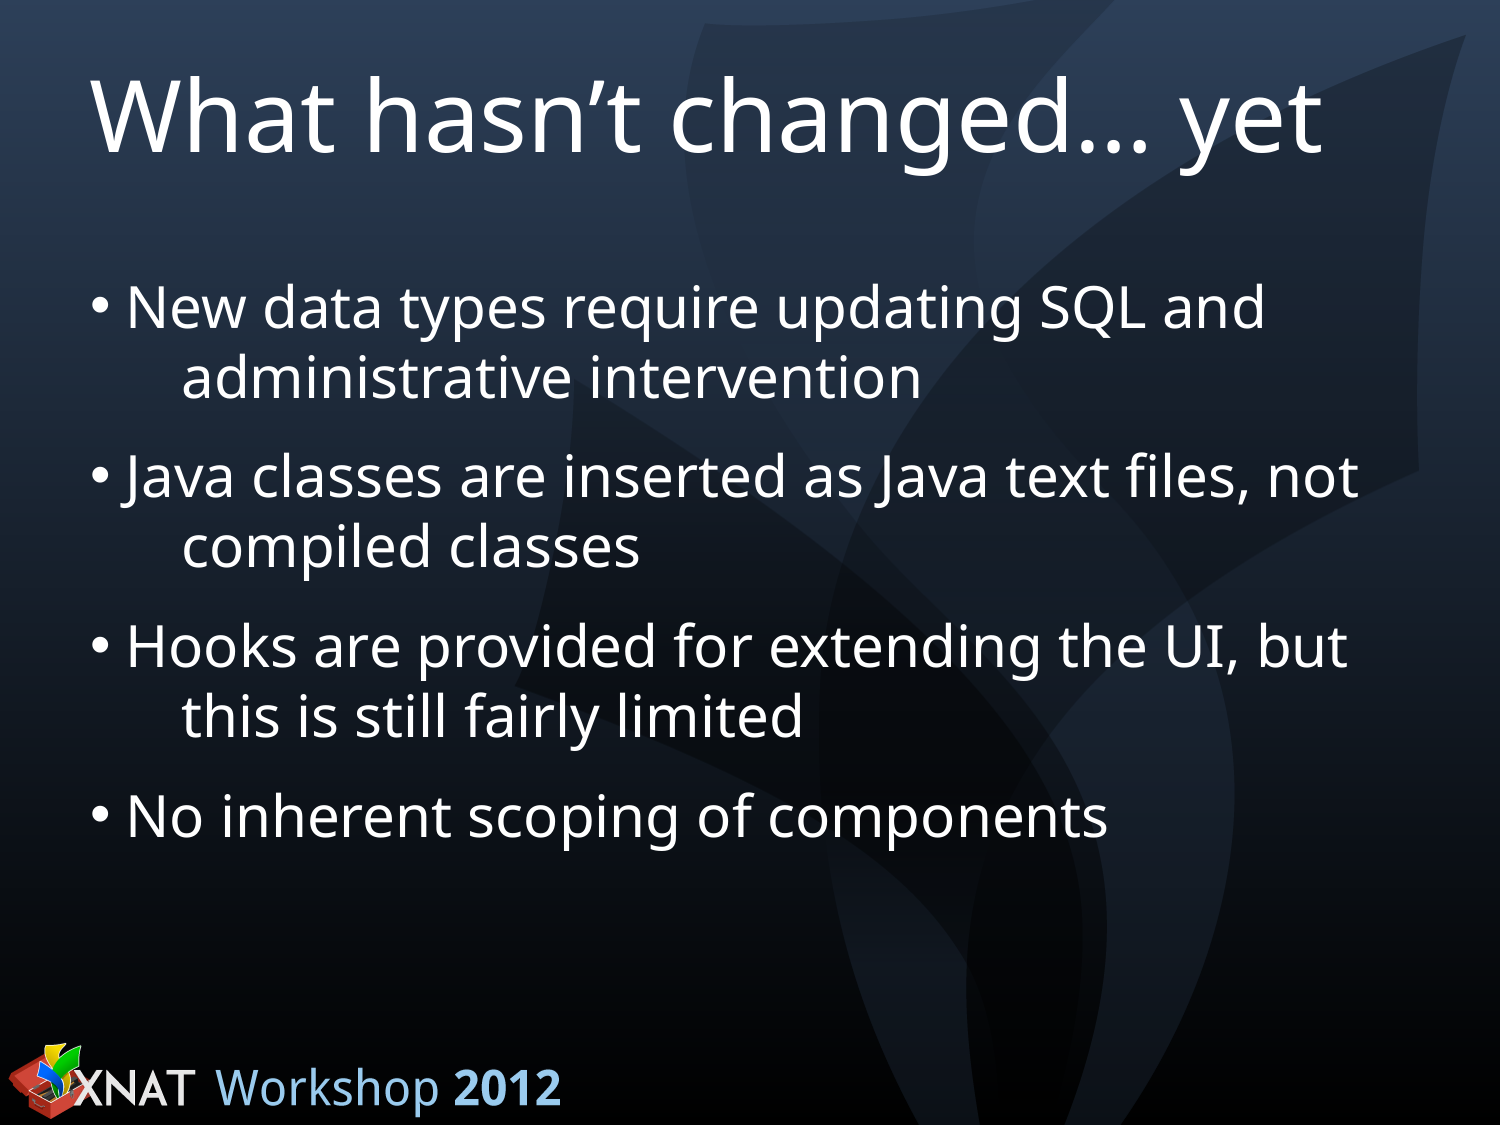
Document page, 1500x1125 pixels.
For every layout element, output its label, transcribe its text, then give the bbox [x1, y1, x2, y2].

text_box New data types require updating SQL and administrative intervention Java classes are inserted as Java text files, not compiled classes Hooks are provided for extending the UI, but this is still fairly limited No inherent scoping of components [74, 262, 1425, 1005]
title What hasn’t changed… yet [75, 45, 1425, 188]
picture [0, 0, 1500, 1125]
